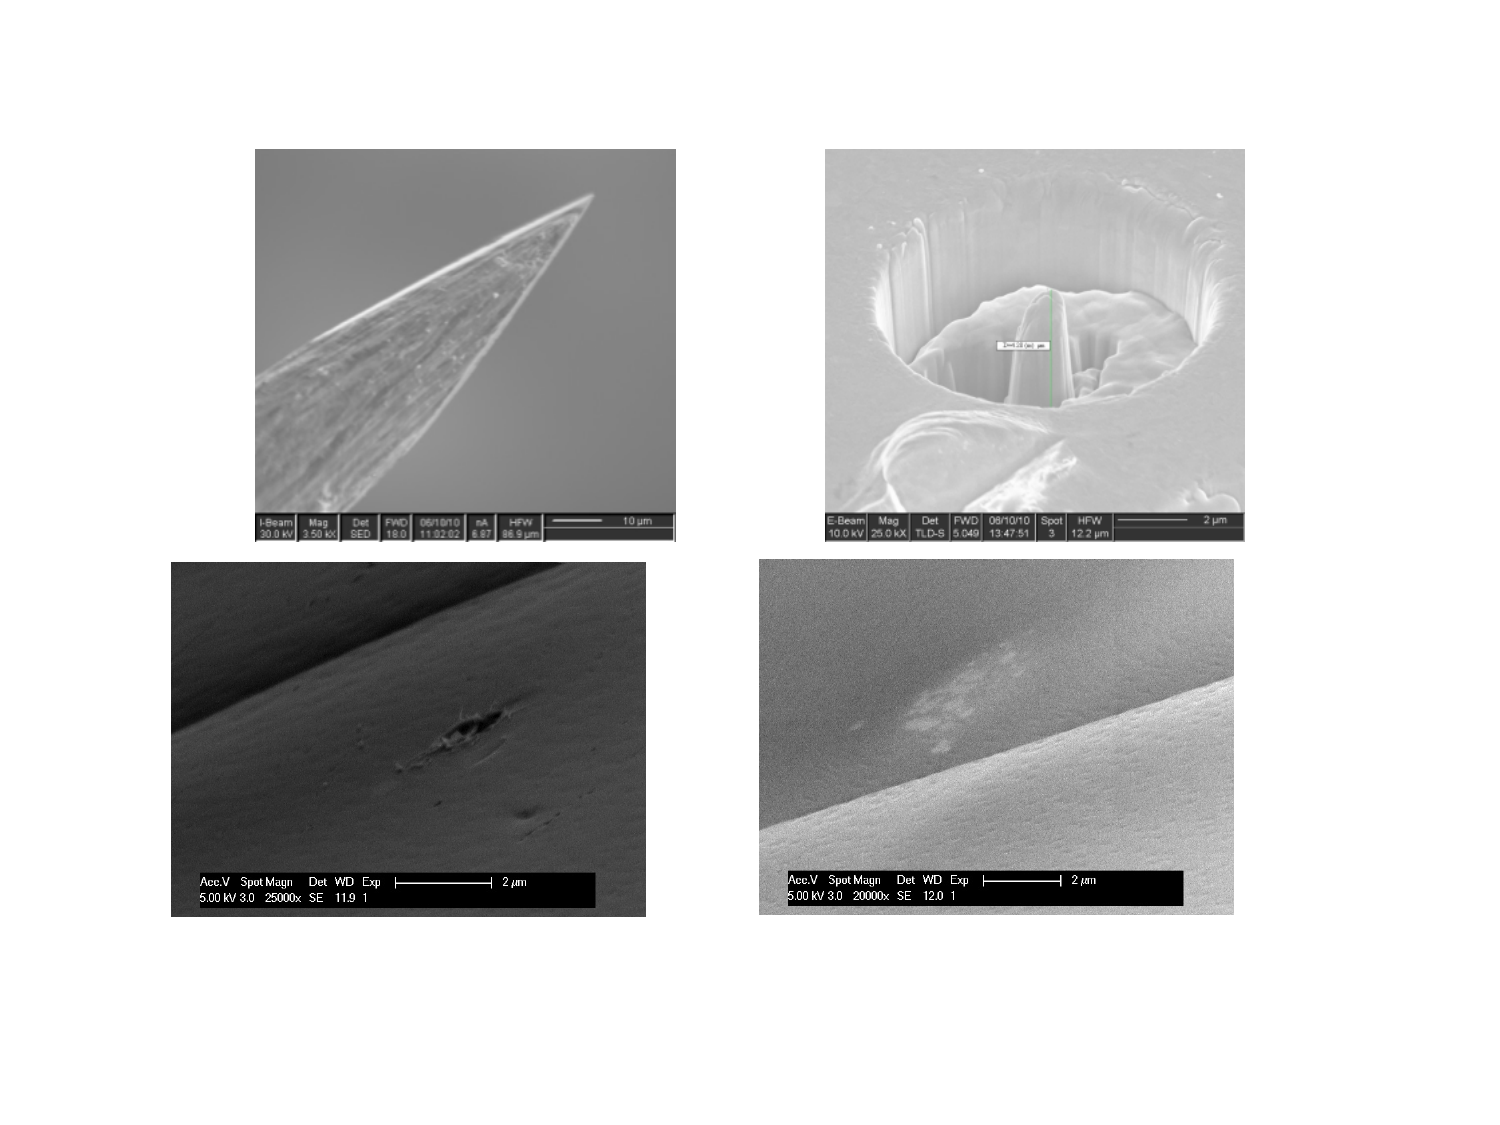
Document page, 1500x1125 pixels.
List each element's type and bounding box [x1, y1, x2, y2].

picture [171, 562, 646, 917]
picture [255, 149, 676, 542]
picture [759, 559, 1234, 915]
picture [825, 149, 1245, 542]
